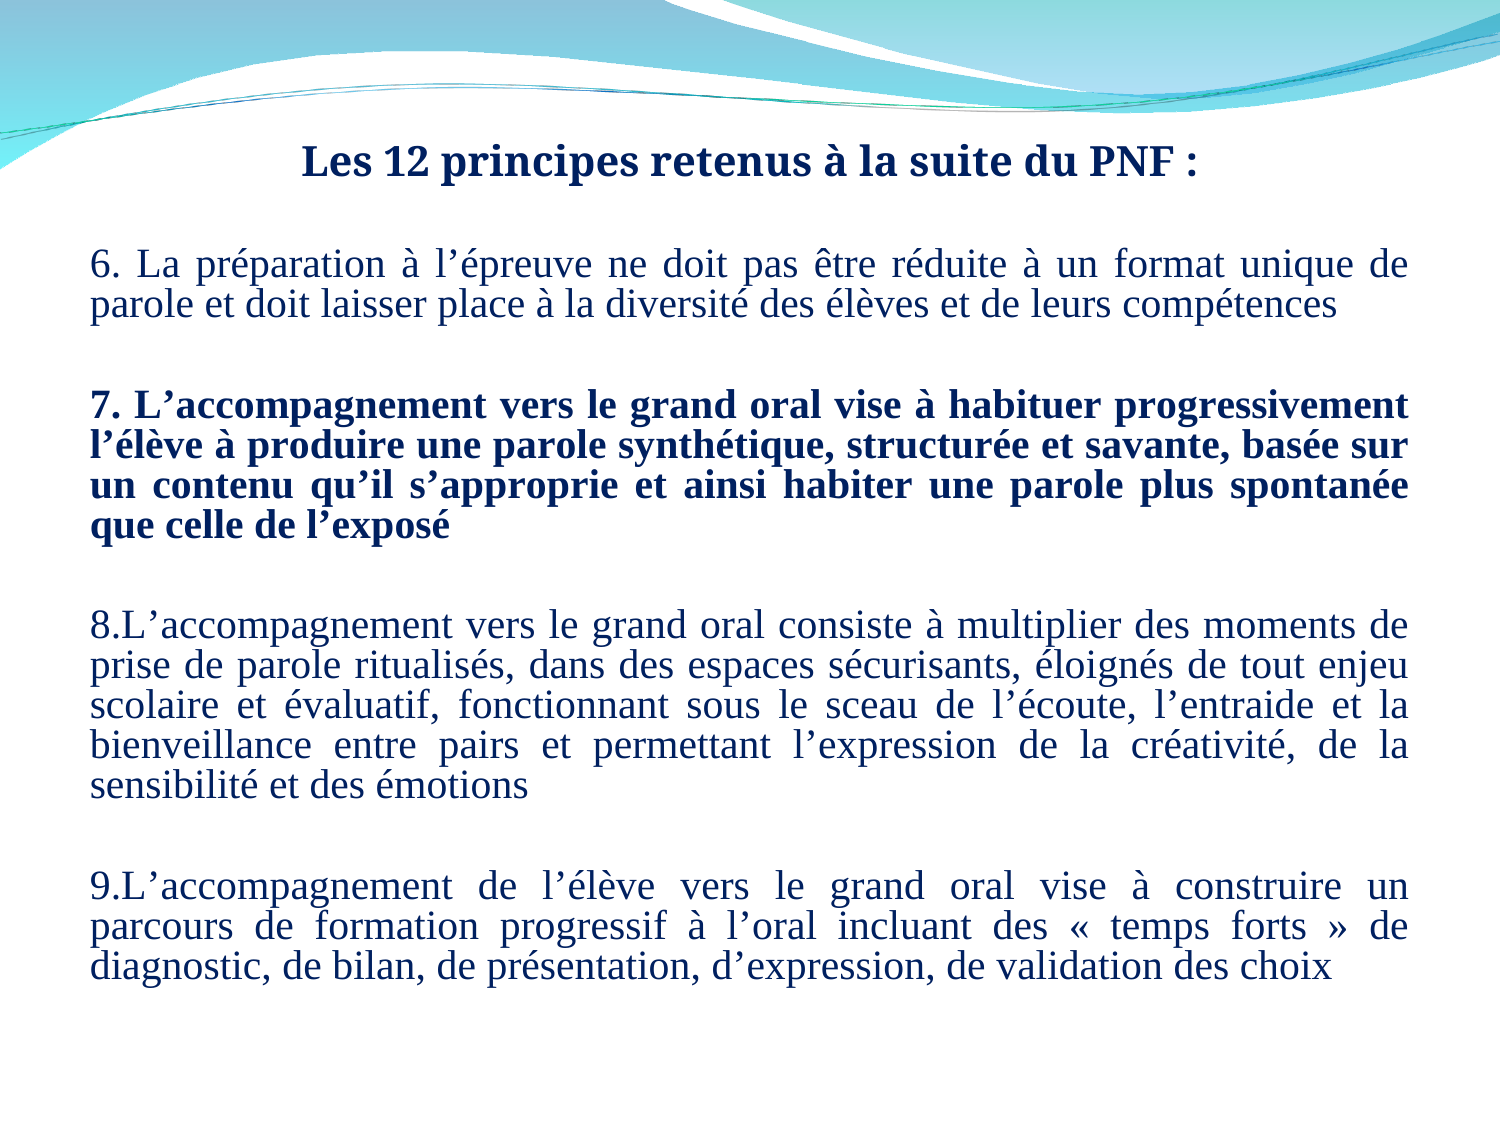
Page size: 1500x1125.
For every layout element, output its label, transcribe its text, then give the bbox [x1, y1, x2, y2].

list Les 12 principes retenus à la suite du PNF : 6. La préparation à l’épreuve ne doit pas être réduite à un format unique de parole et doit laisser place à la diversité des élèves et de leurs compétences 7. L’accompagnement vers le grand oral vise à habituer progressivement l’élève à produire une parole synthétique, structurée et savante, basée sur un contenu qu’il s’approprie et ainsi habiter une parole plus spontanée que celle de l’exposé 8.L’accompagnement vers le grand oral consiste à multiplier des moments de prise de parole ritualisés, dans des espaces sécurisants, éloignés de tout enjeu scolaire et évaluatif, fonctionnant sous le sceau de l’écoute, l’entraide et la bienveillance entre pairs et permettant l’expression de la créativité, de la sensibilité et des émotions 9.L’accompagnement de l’élève vers le grand oral vise à construire un parcours de formation progressif à l’oral incluant des « temps forts » de diagnostic, de bilan, de présentation, d’expression, de validation des choix [75, 137, 1426, 1038]
picture [0, 33, 1500, 140]
